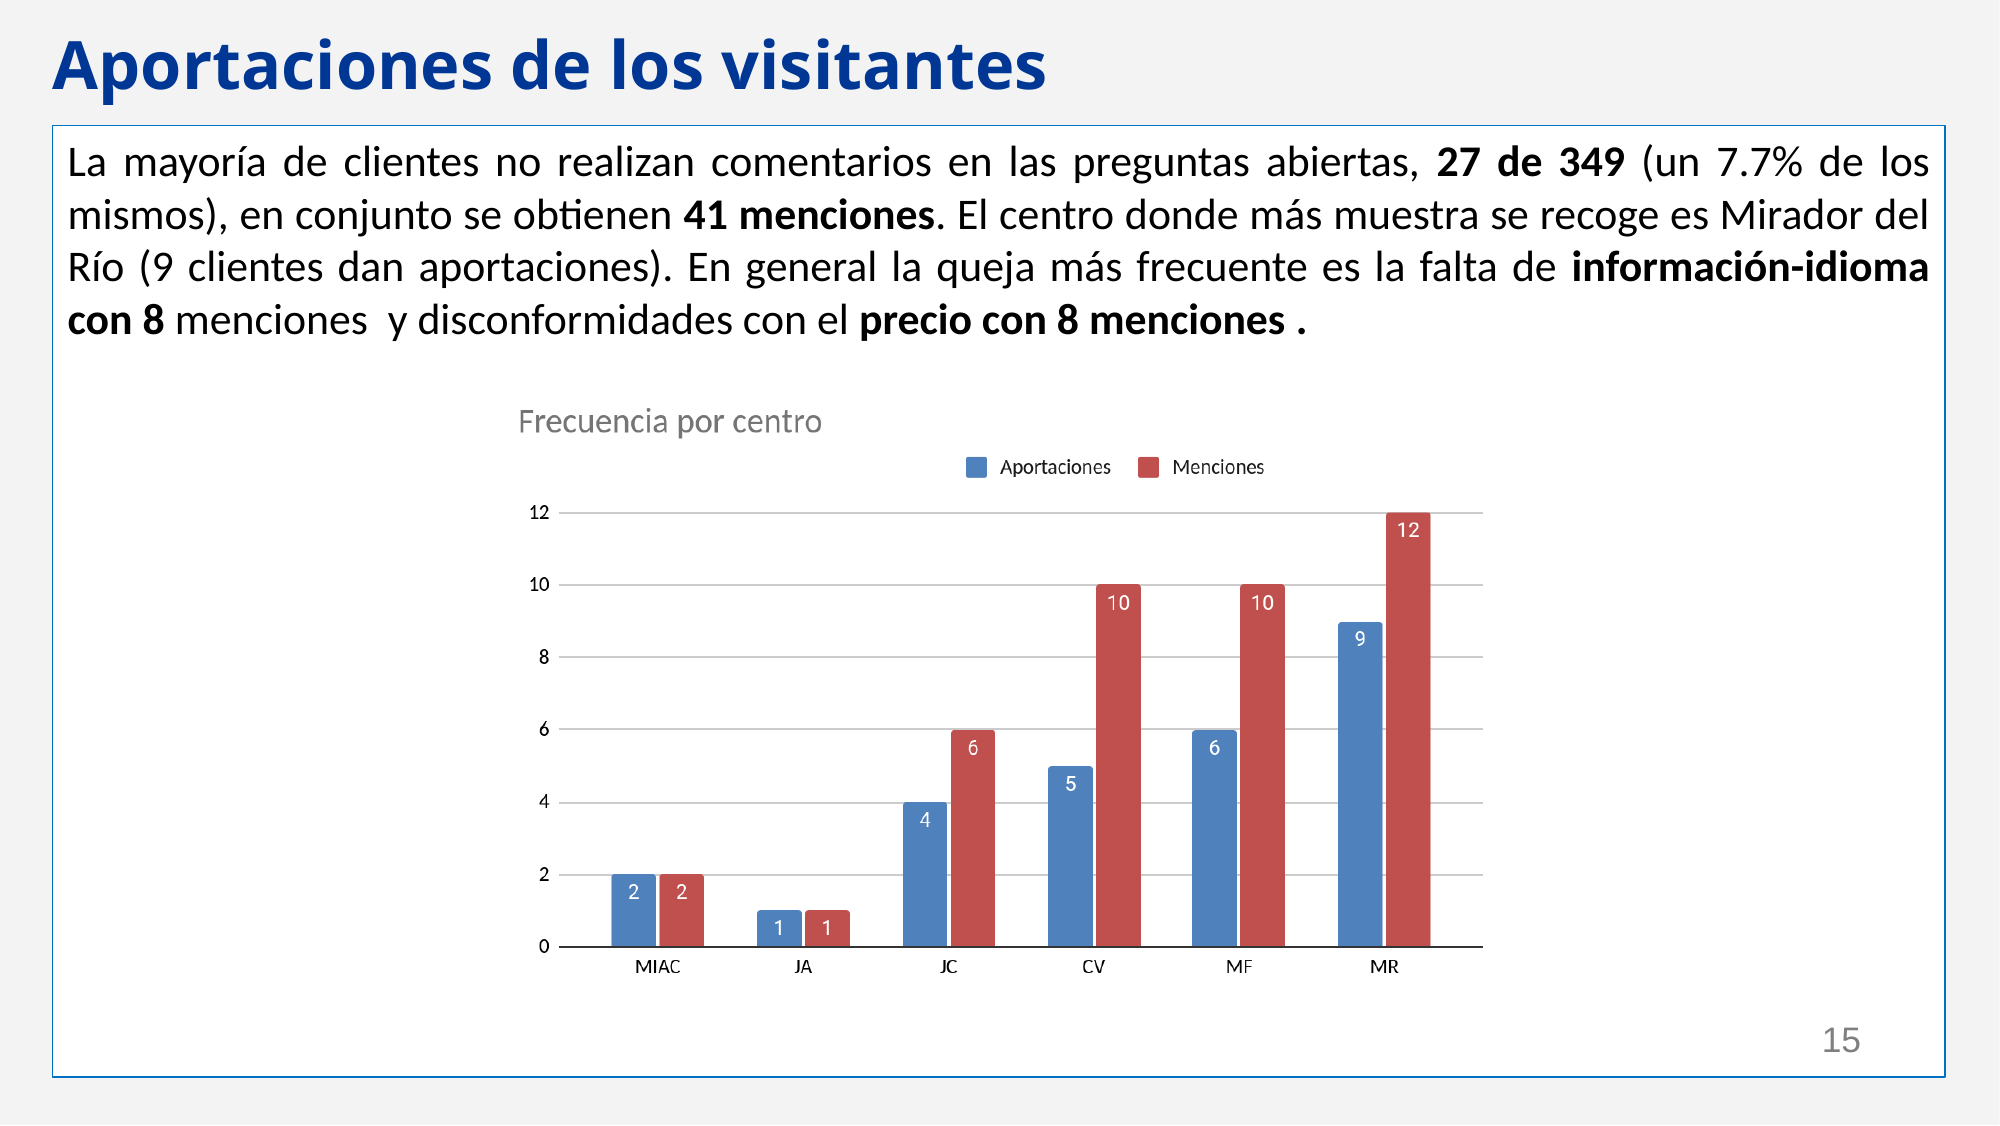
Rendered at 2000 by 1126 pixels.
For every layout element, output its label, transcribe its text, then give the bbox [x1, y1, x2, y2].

text_box La mayoría de clientes no realizan comentarios en las preguntas abiertas, 27 de 349 (un 7.7% de los mismos), en conjunto se obtienen 41 menciones. El centro donde más muestra se recoge es Mirador del Río (9 clientes dan aportaciones). En general la queja más frecuente es la falta de información-idioma con 8 menciones y disconformidades con el precio con 8 menciones . [52, 125, 1945, 1078]
picture [486, 373, 1514, 1009]
text_box Aportaciones de los visitantes [52, 0, 1945, 125]
slide_number <number> [1412, 1008, 1880, 1069]
